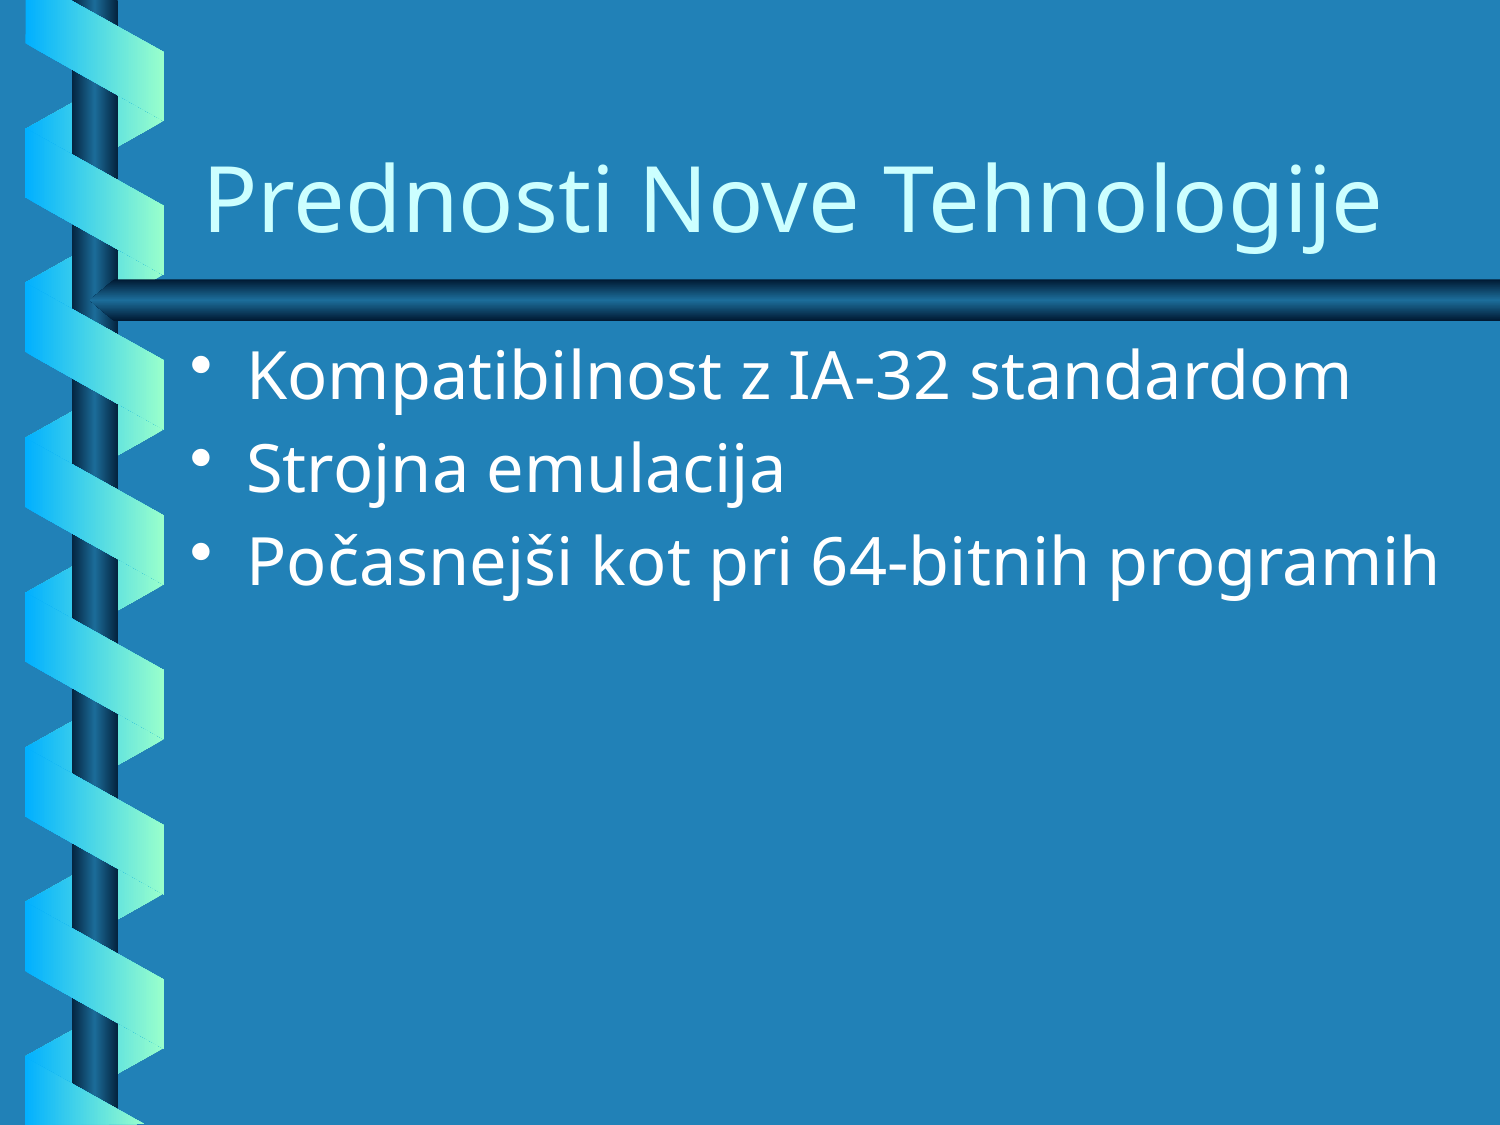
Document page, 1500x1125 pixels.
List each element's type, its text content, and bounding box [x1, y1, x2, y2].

list Kompatibilnost z IA-32 standardom Strojna emulacija Počasnejši kot pri 64-bitnih programih [174, 324, 1463, 1000]
title Prednosti Nove Tehnologije [187, 23, 1463, 259]
